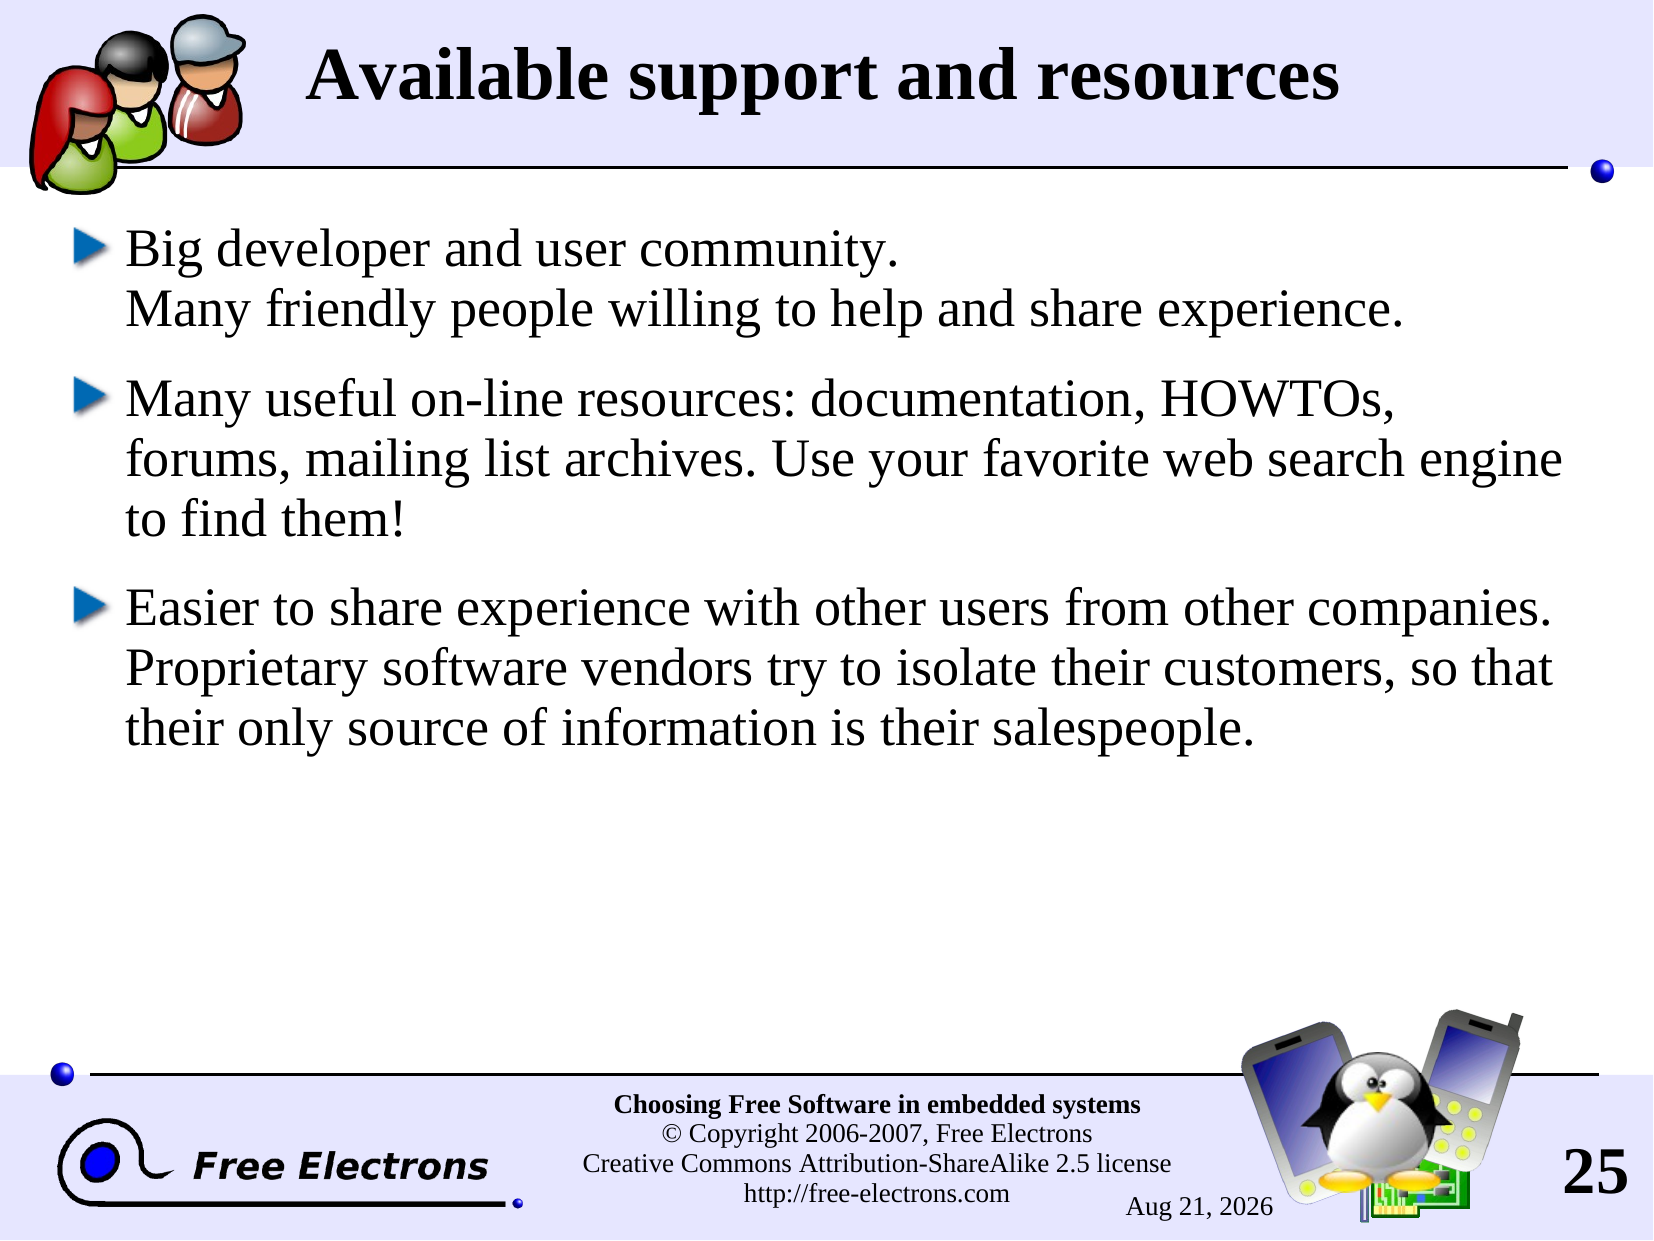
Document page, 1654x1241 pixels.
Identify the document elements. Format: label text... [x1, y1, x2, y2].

list Big developer and user community. Many friendly people willing to help and share experience. Many useful on-line resources: documentation, HOWTOs, forums, mailing list archives. Use your favorite web search engine to find them! Easier to share experience with other users from other companies. Proprietary software vendors try to isolate their customers, so that their only source of information is their salespeople. [54, 218, 1578, 1068]
title Available support and resources [246, 25, 1551, 124]
picture [50, 1107, 527, 1216]
picture [1232, 1068, 1520, 1240]
picture [29, 14, 246, 195]
